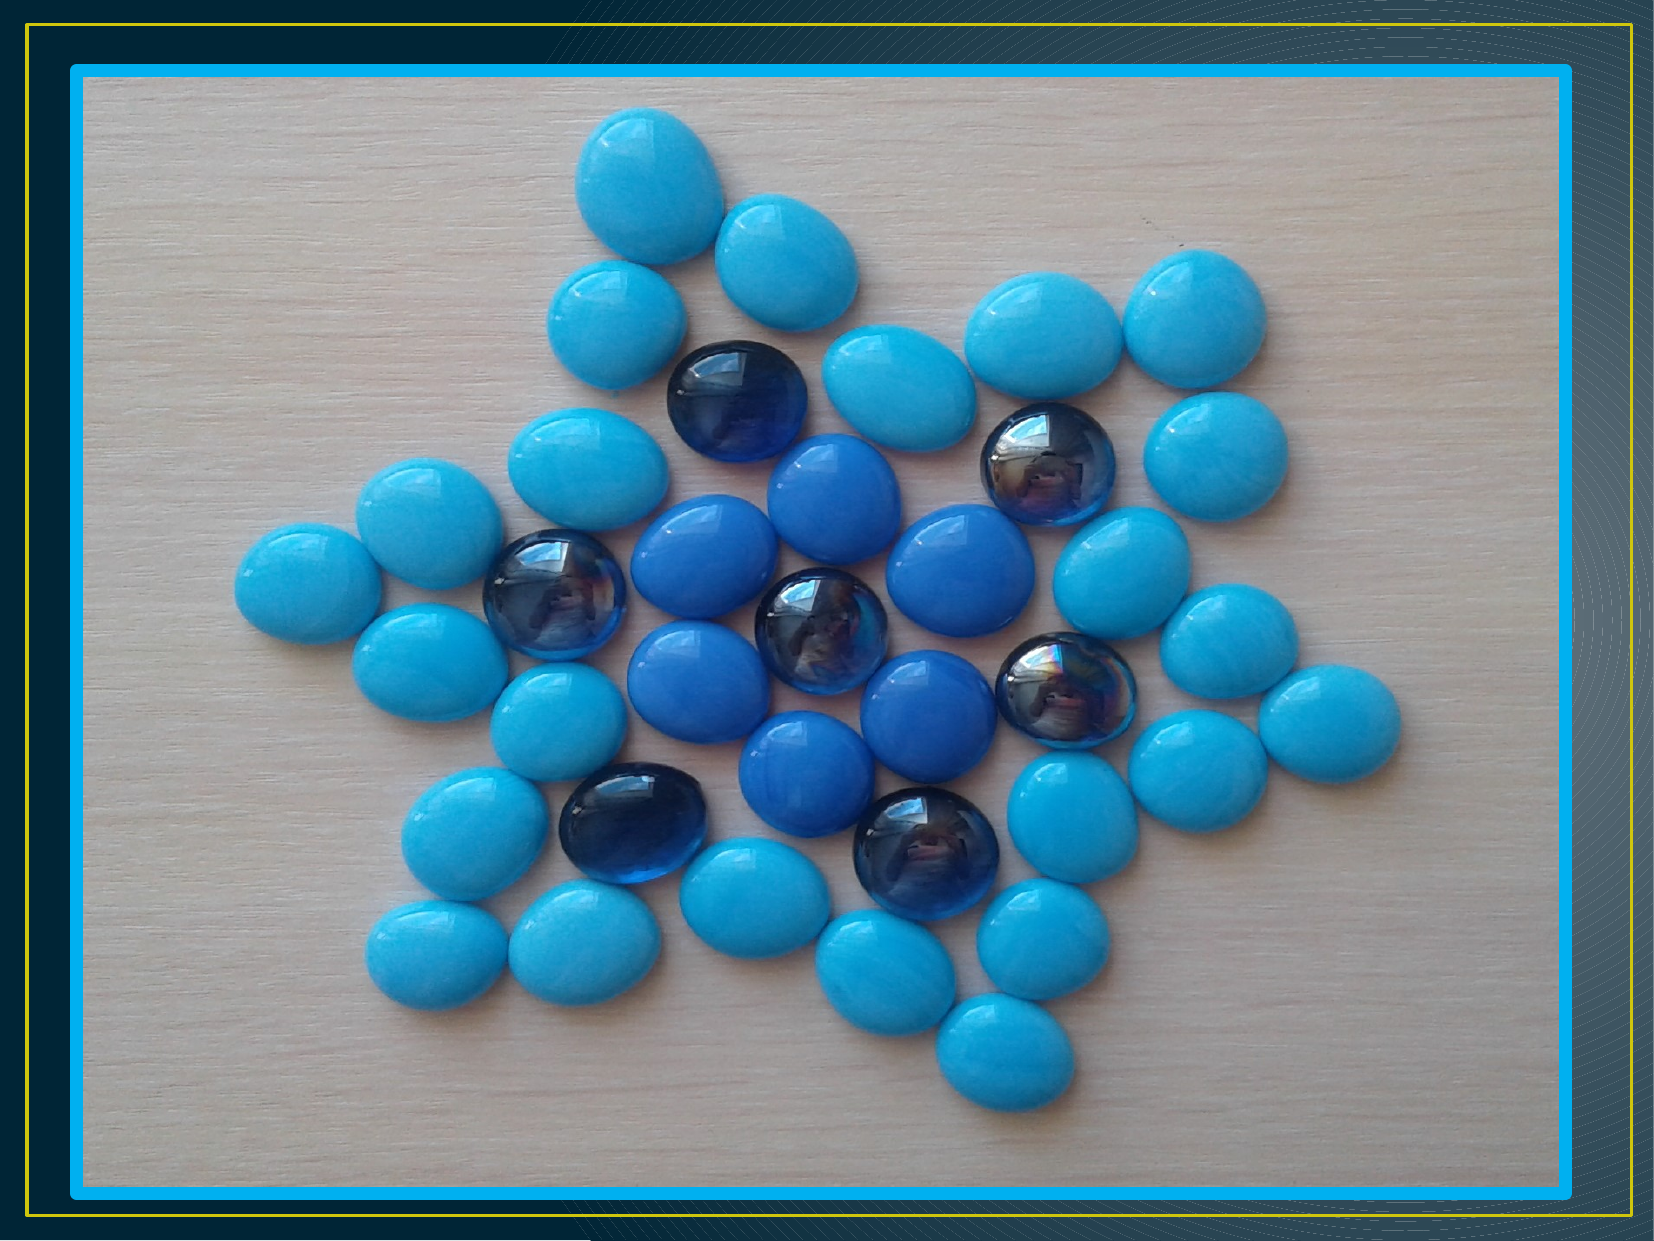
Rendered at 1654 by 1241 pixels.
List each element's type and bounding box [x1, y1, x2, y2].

picture [84, 78, 1558, 1186]
